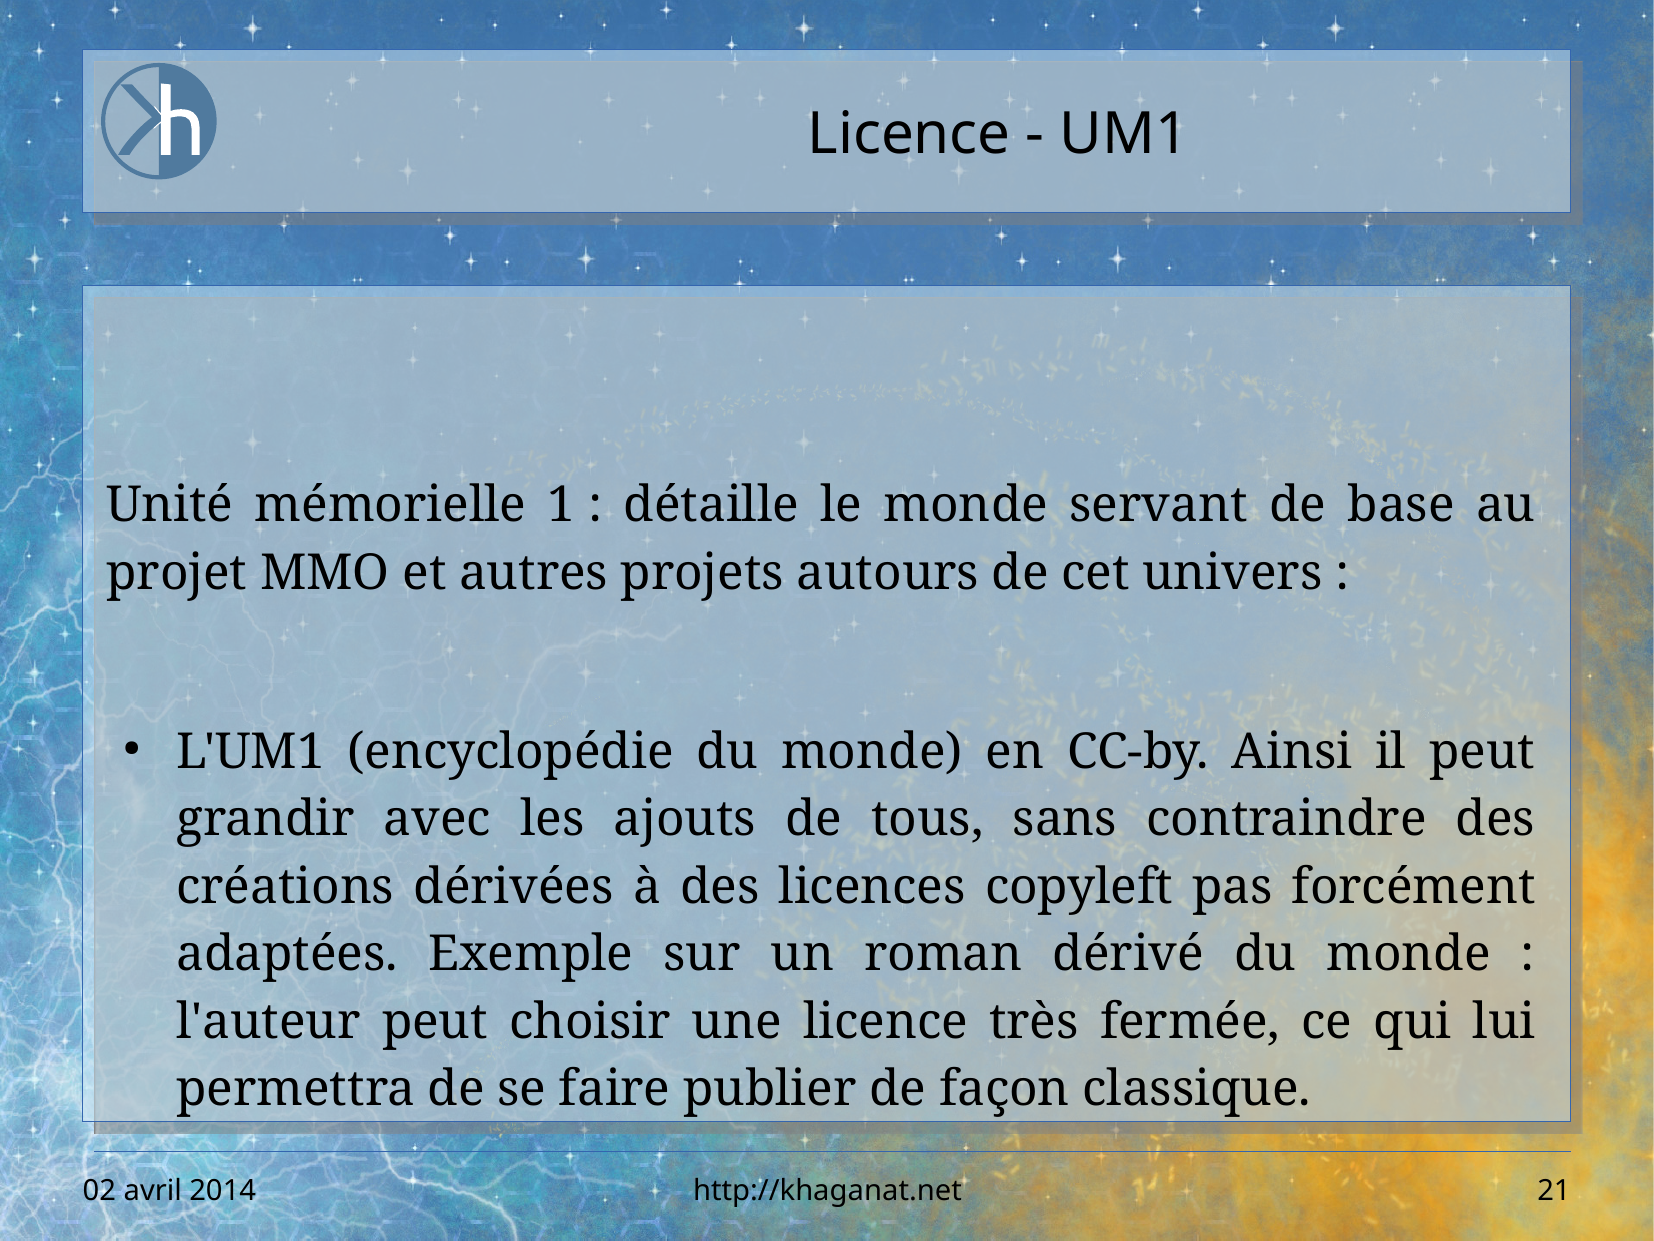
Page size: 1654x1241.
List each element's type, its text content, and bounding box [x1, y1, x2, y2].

picture [0, 0, 1654, 1241]
title Licence - UM1 [425, 49, 1571, 213]
list Unité mémorielle 1 : détaille le monde servant de base au projet MMO et autres projets autours de cet univers : L'UM1 (encyclopédie du monde) en CC-by. Ainsi il peut grandir avec les ajouts de tous, sans contraindre des créations dérivées à des licences copyleft pas forcément adaptées. Exemple sur un roman dérivé du monde : l'auteur peut choisir une licence très fermée, ce qui lui permettra de se faire publier de façon classique. [106, 290, 1536, 1123]
